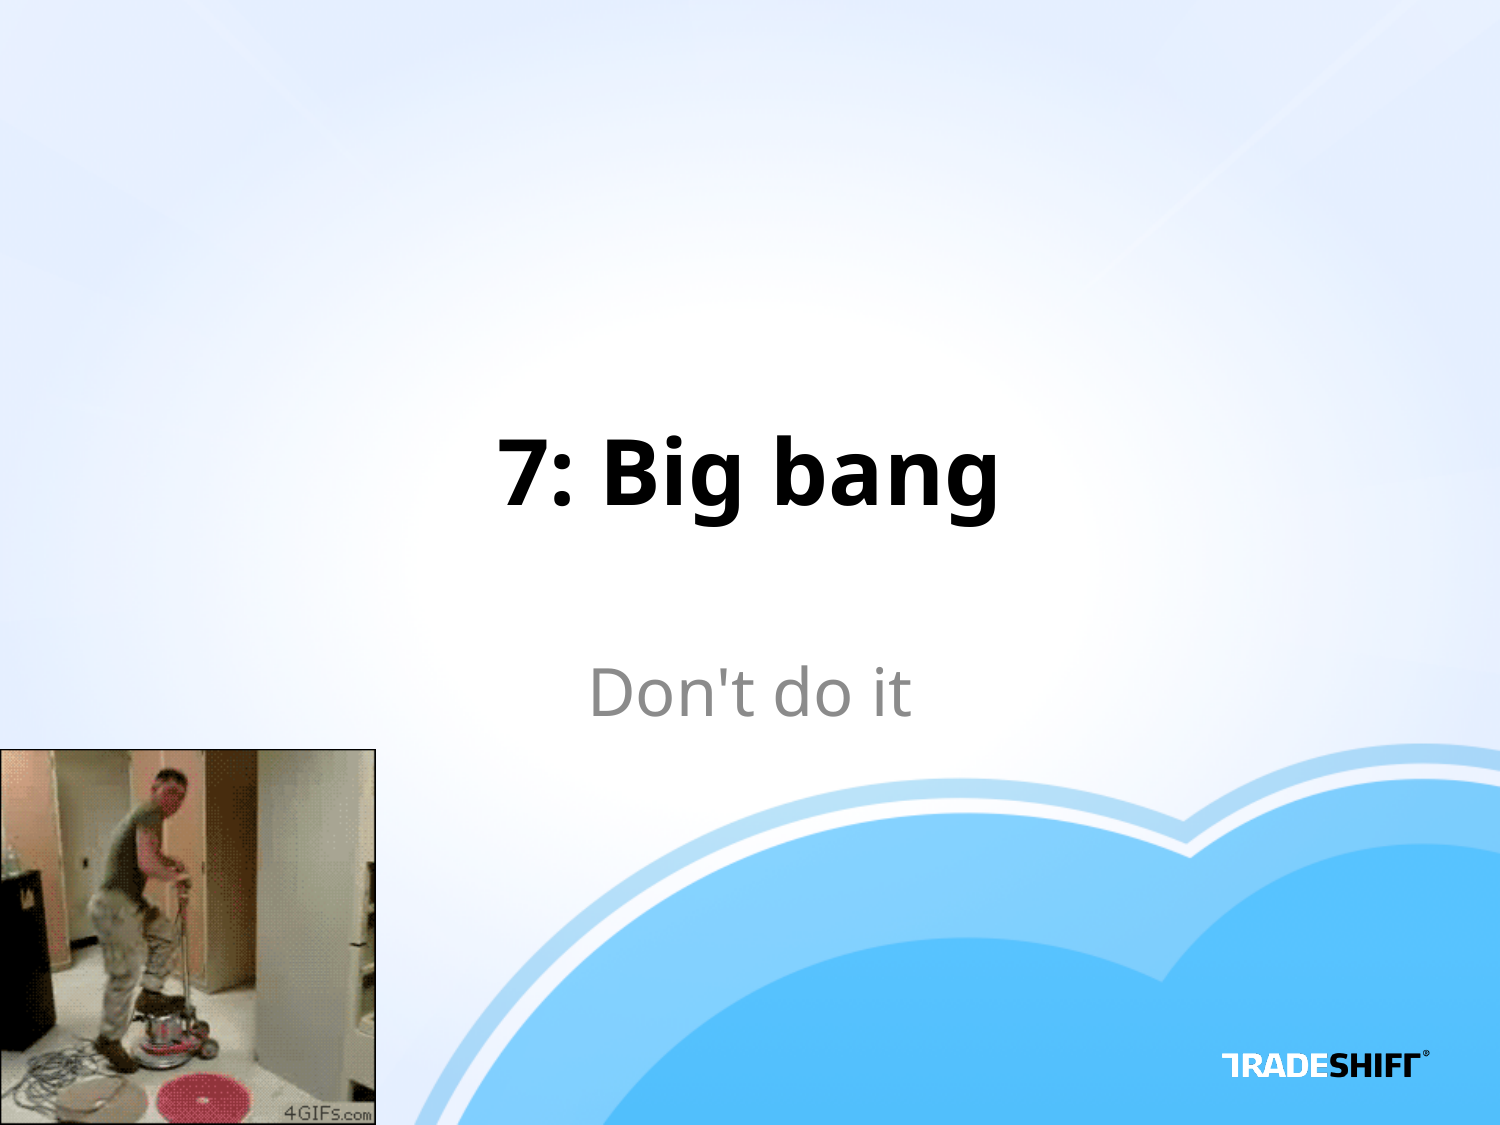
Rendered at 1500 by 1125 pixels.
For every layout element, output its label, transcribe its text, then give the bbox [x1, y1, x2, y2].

title 7: Big bang [112, 349, 1388, 591]
picture [0, 0, 1500, 1125]
text_box Don't do it [225, 637, 1276, 925]
